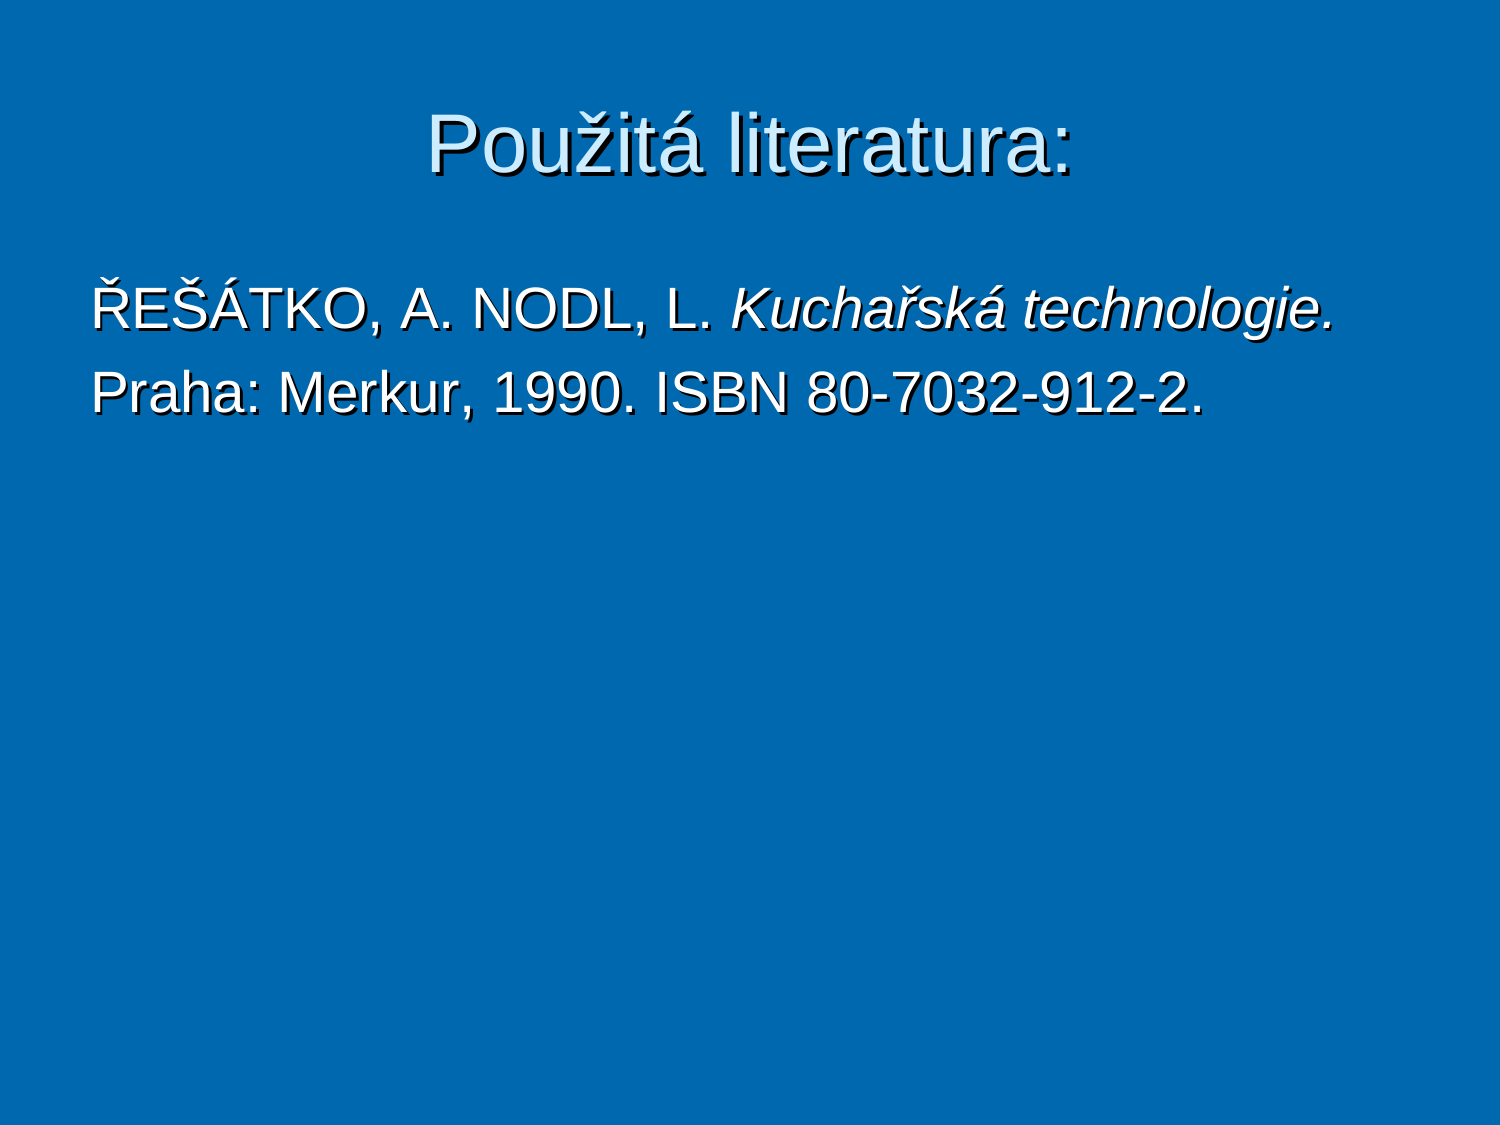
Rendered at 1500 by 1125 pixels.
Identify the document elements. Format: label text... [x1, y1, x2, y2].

list ŘEŠÁTKO, A. NODL, L. Kuchařská technologie. Praha: Merkur, 1990. ISBN 80-7032-912-2. [75, 262, 1436, 1006]
title Použitá literatura: [75, 45, 1426, 233]
